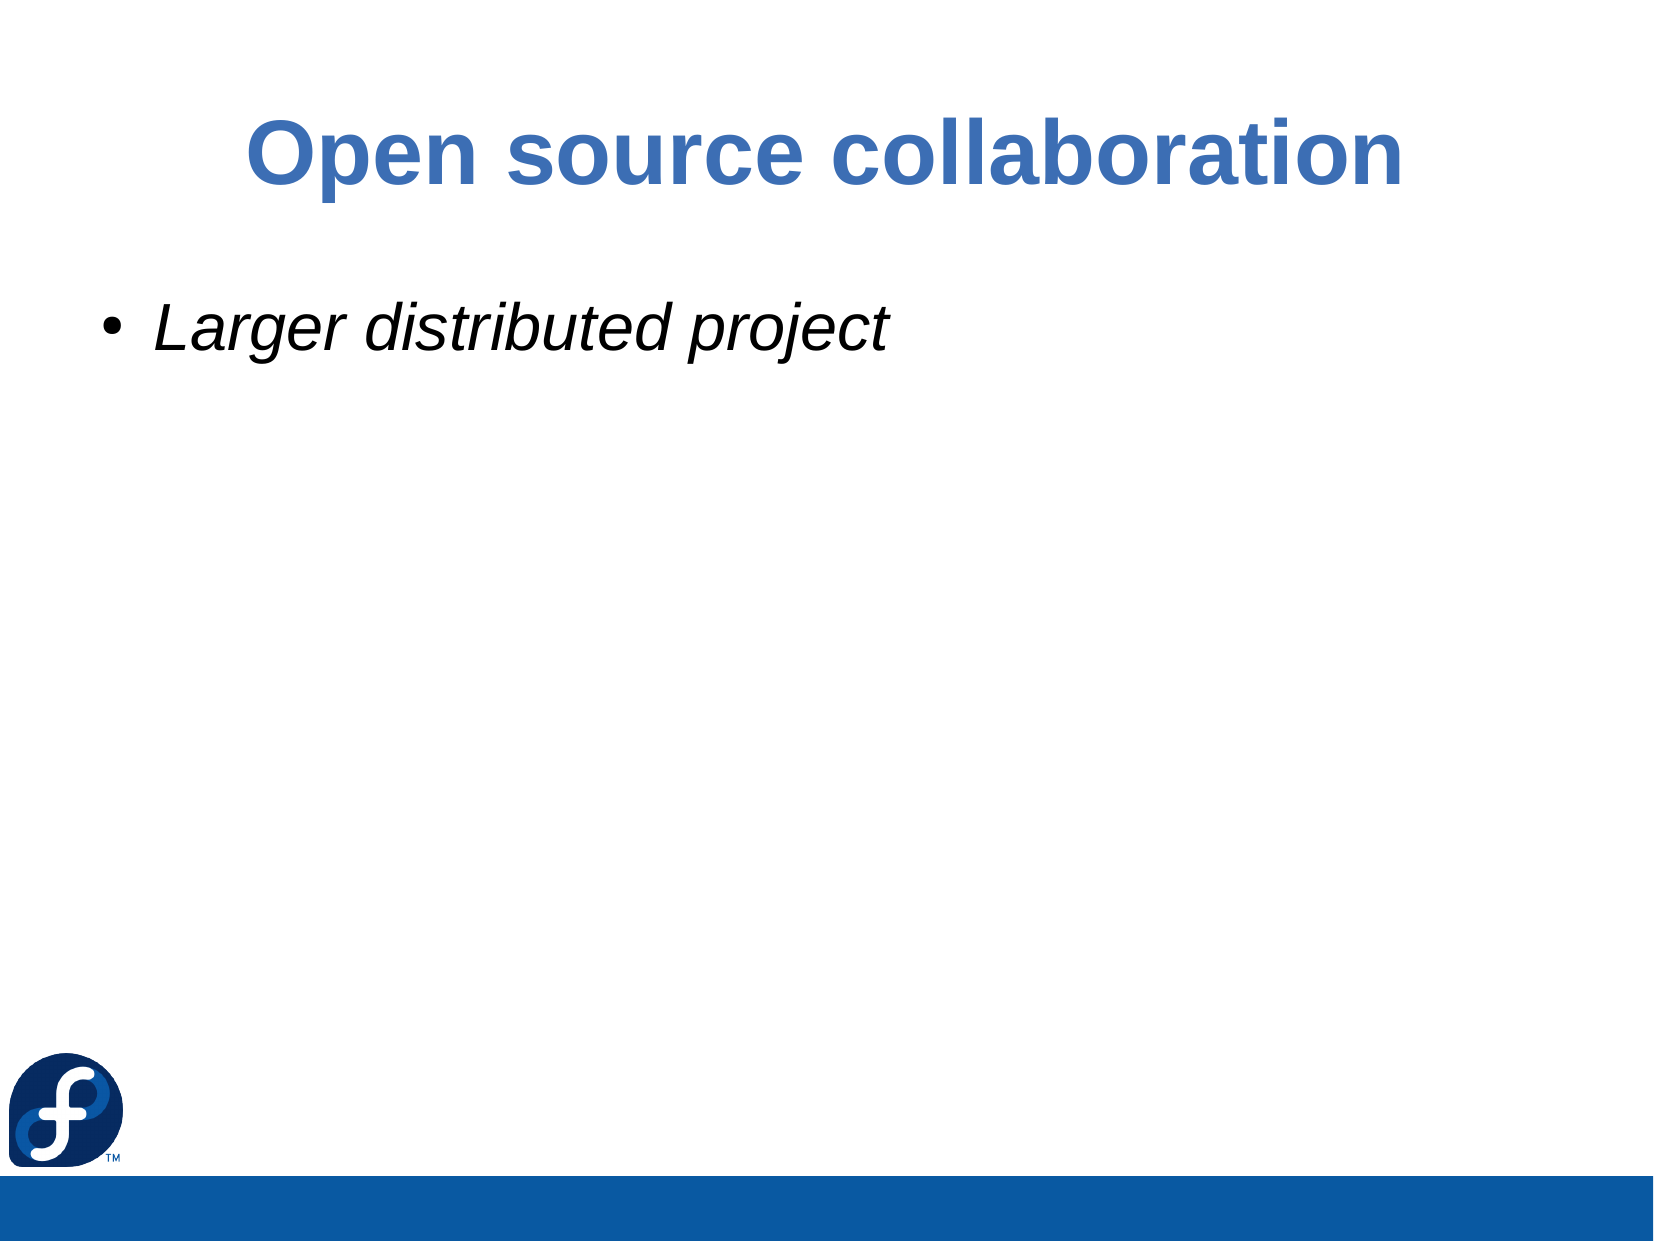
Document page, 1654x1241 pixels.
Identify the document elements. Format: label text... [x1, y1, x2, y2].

title Open source collaboration [82, 49, 1571, 257]
picture [9, 1053, 123, 1167]
list Larger distributed project [82, 290, 1571, 1109]
picture [0, 1176, 1654, 1241]
